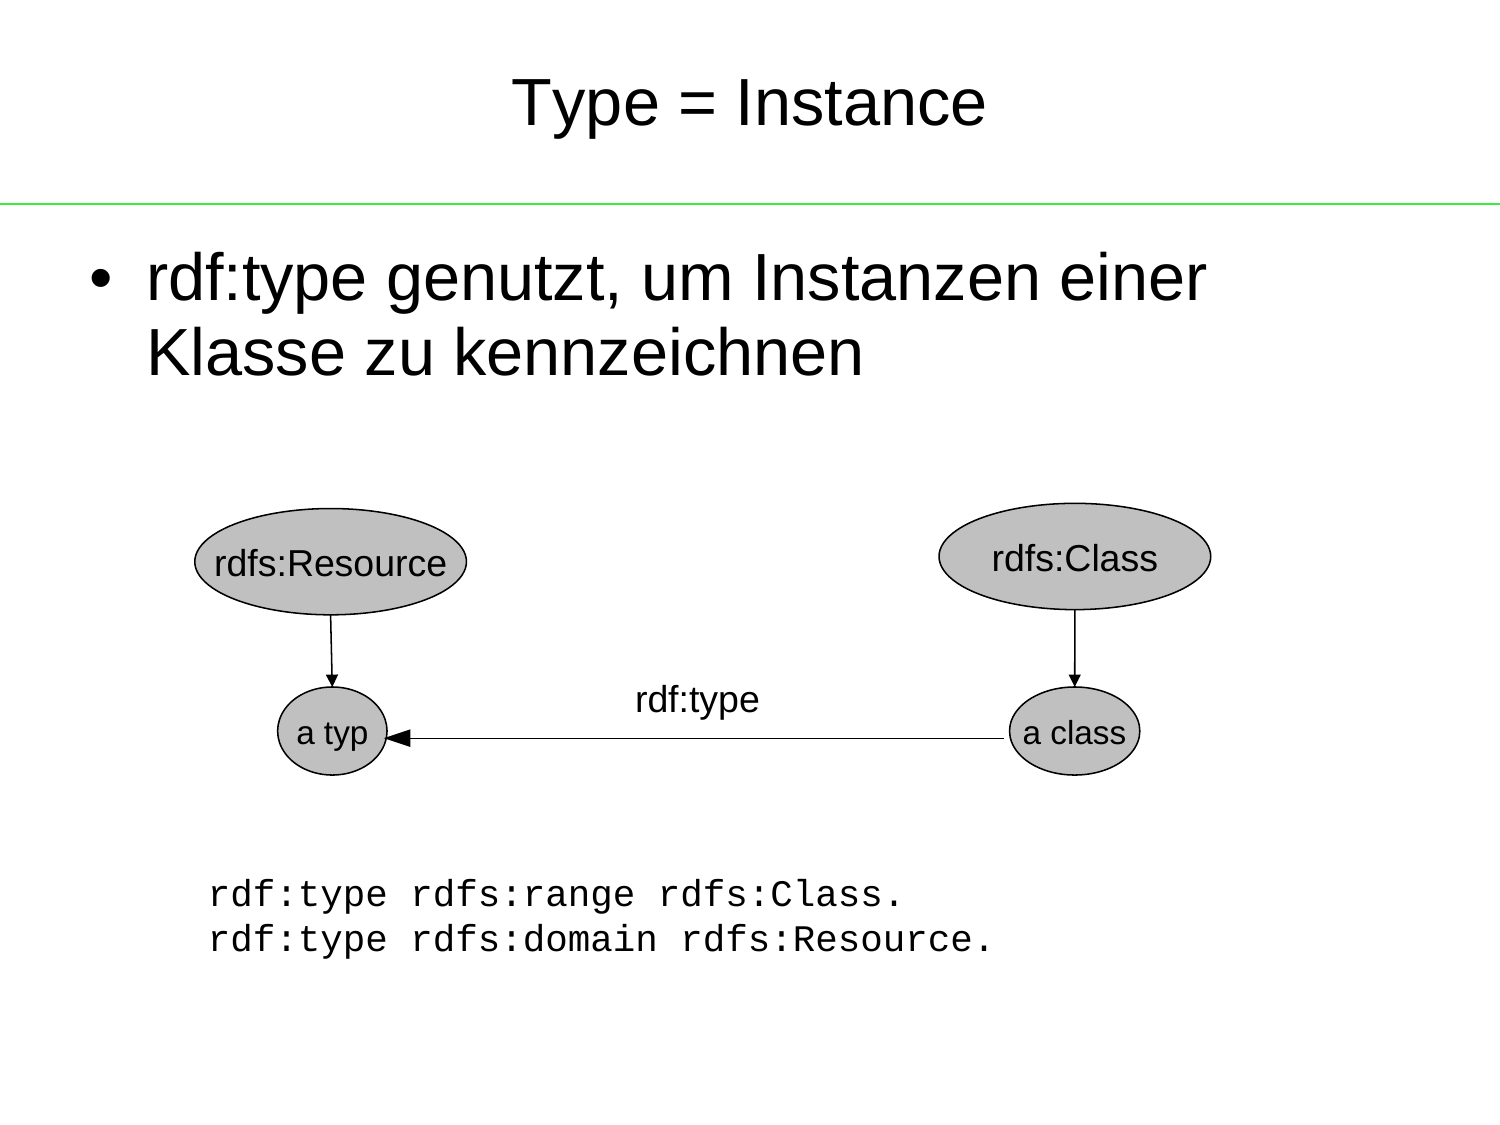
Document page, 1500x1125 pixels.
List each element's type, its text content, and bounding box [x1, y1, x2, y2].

title Type = Instance [75, 49, 1426, 155]
text_box a typ [277, 687, 388, 776]
text_box rdfs:Resource [194, 508, 467, 615]
text_box rdfs:Class [939, 503, 1211, 610]
list rdf:type genutzt, um Instanzen einer Klasse zu kennzeichnen [75, 232, 1426, 409]
text_box a class [1009, 687, 1140, 776]
text_box rdf:type [620, 667, 776, 729]
text_box rdf:type rdfs:range rdfs:Class. rdf:type rdfs:domain rdfs:Resource. [193, 861, 1011, 967]
